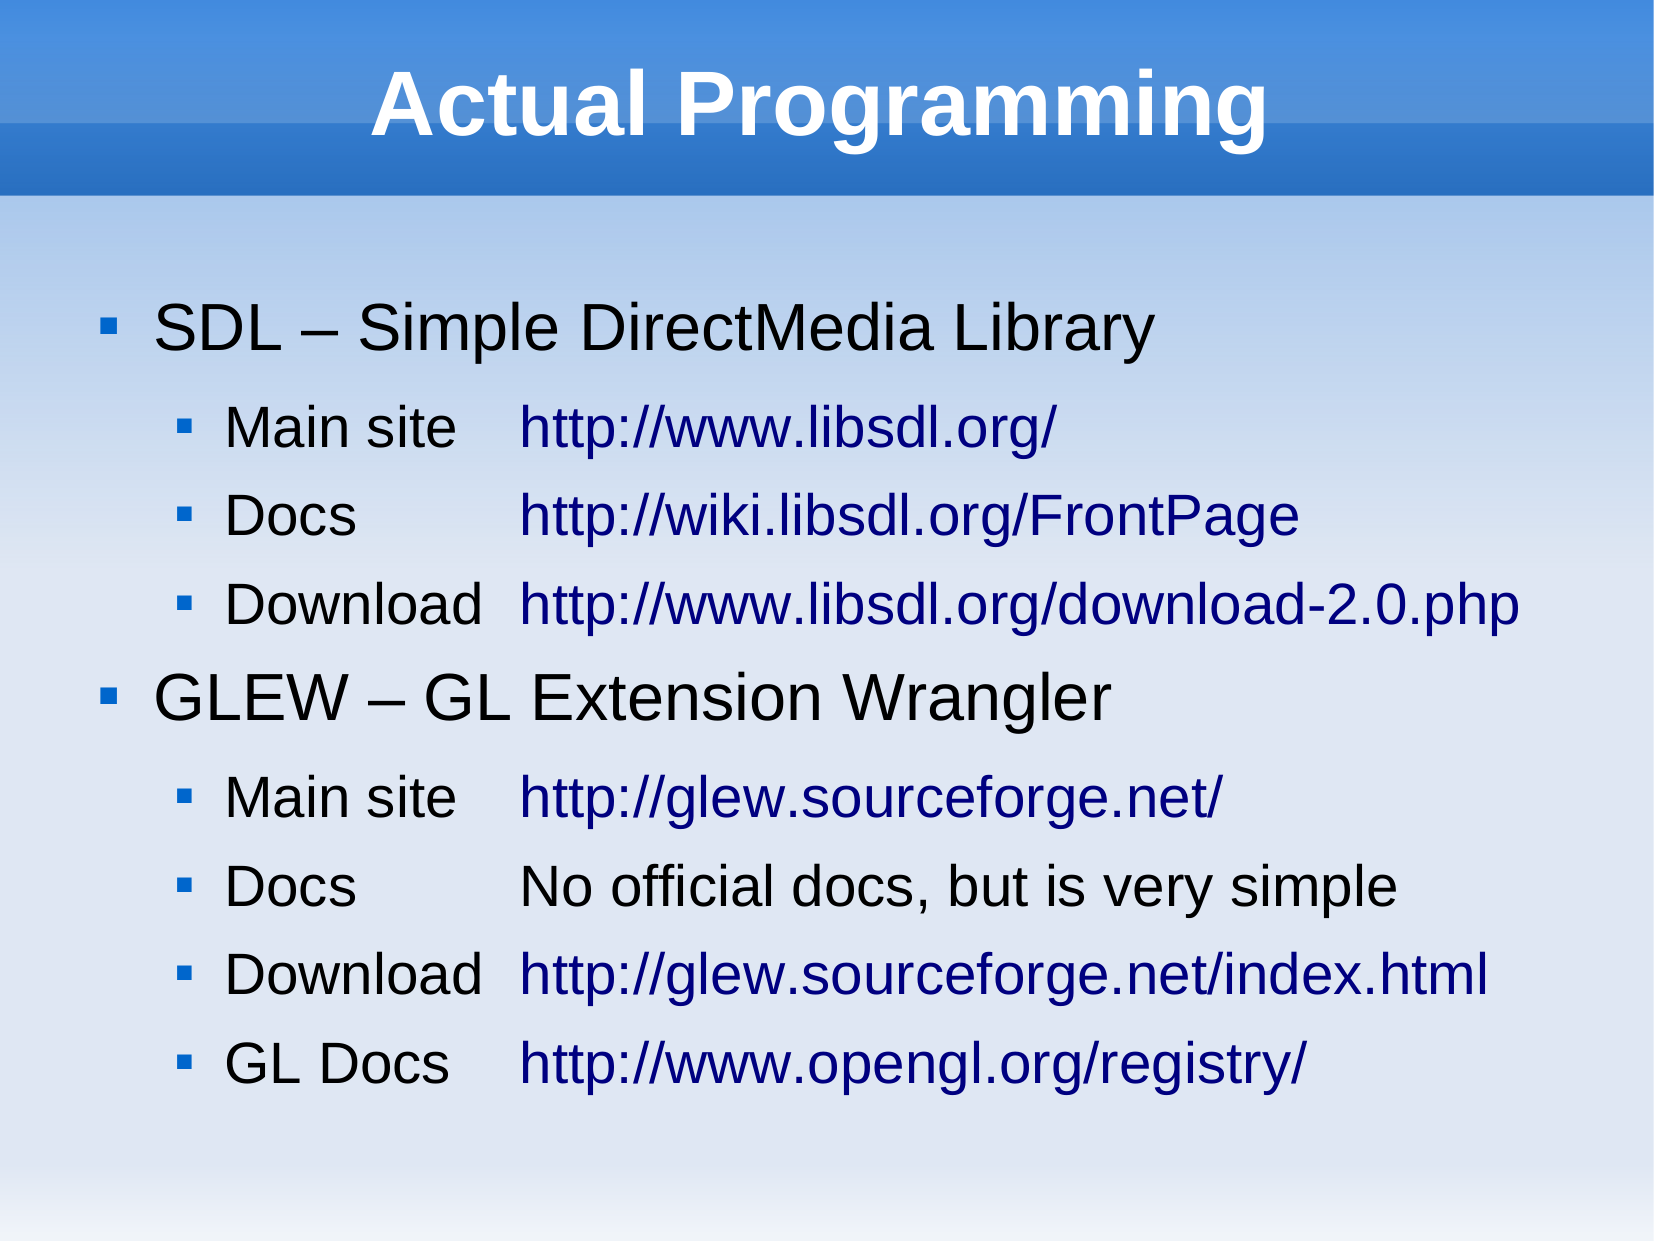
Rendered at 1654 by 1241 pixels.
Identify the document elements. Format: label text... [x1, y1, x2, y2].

list SDL – Simple DirectMedia Library Main site http://www.libsdl.org/ Docs http://wiki.libsdl.org/FrontPage Download http://www.libsdl.org/download-2.0.php GLEW – GL Extension Wrangler Main site http://glew.sourceforge.net/ Docs No official docs, but is very simple Download http://glew.sourceforge.net/index.html GL Docs http://www.opengl.org/registry/ [82, 290, 1571, 1109]
title Actual Programming [76, 0, 1565, 208]
picture [0, 0, 1654, 1241]
